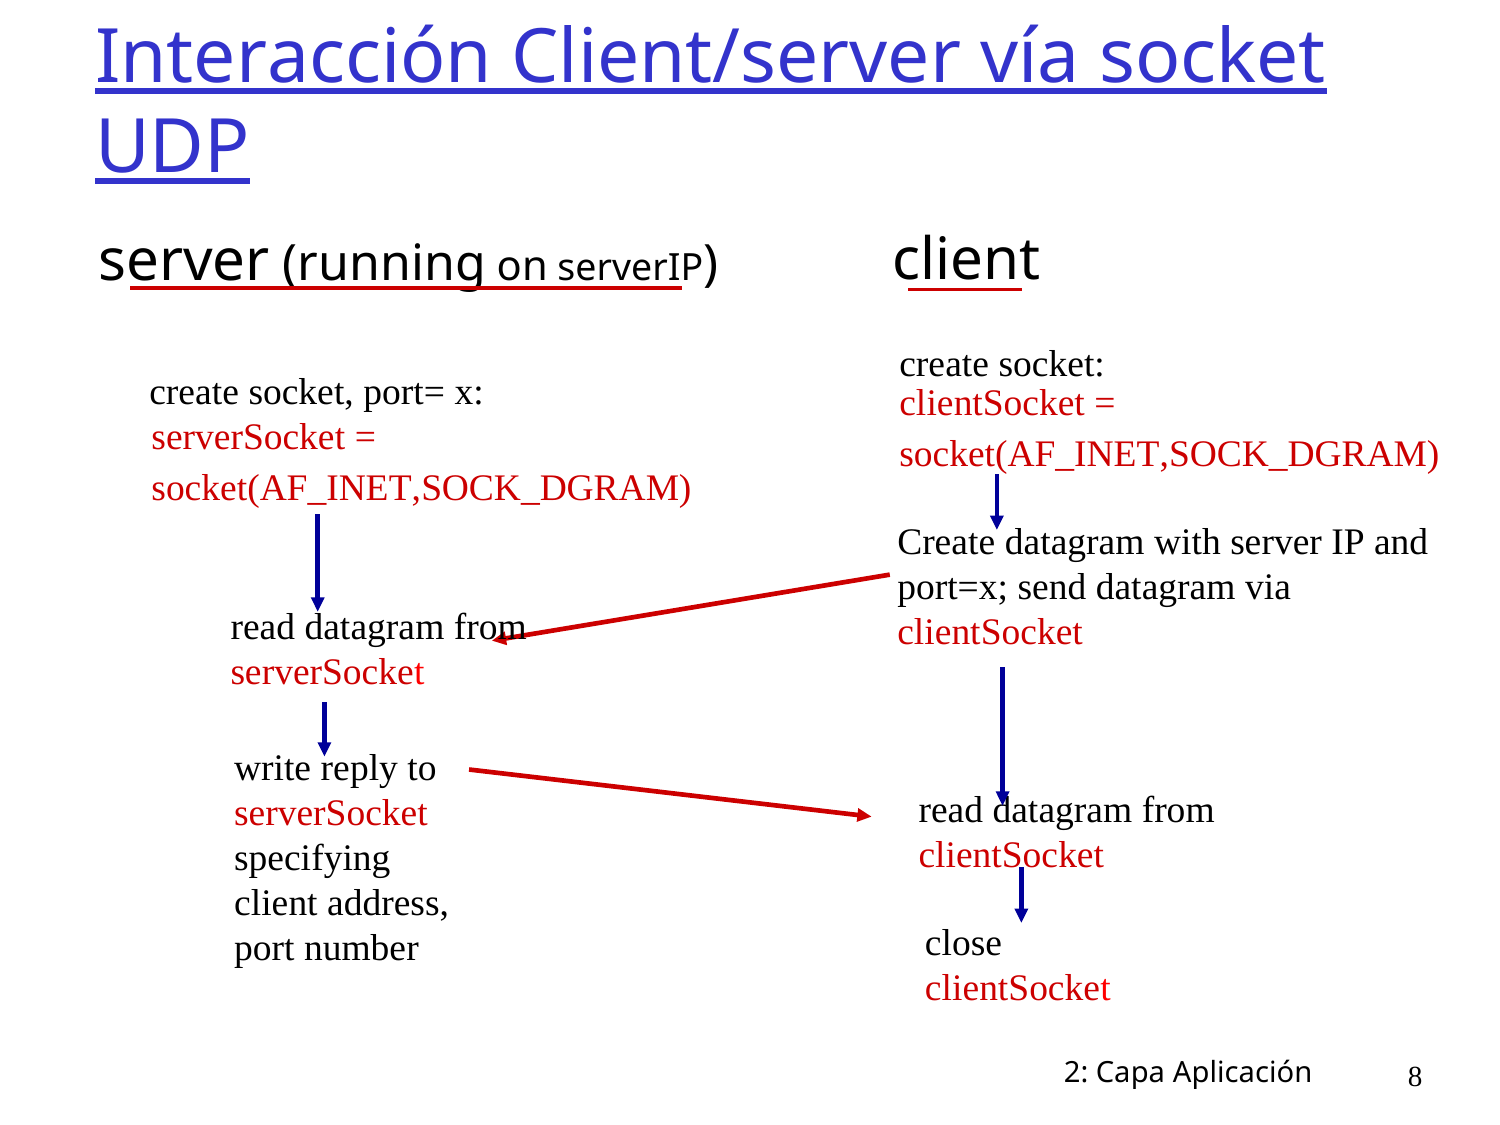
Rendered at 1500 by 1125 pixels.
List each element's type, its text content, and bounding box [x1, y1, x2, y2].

text_box client [877, 213, 1056, 299]
text_box create socket, port= x: [134, 358, 500, 420]
text_box close clientSocket [910, 910, 1126, 1016]
text_box read datagram from clientSocket [903, 777, 1231, 883]
text_box serverSocket = socket(AF_INET,SOCK_DGRAM) [136, 407, 707, 516]
text_box read datagram from serverSocket [215, 594, 543, 700]
text_box Create datagram with server IP and port=x; send datagram via clientSocket [882, 509, 1445, 660]
text_box create socket: [884, 330, 1121, 373]
title Interacción Client/server vía socket UDP [80, 0, 1431, 188]
text_box write reply to serverSocket specifying client address, port number [219, 735, 465, 977]
text_box clientSocket = socket(AF_INET,SOCK_DGRAM) [884, 373, 1455, 482]
text_box server (running on serverIP) [83, 214, 734, 300]
